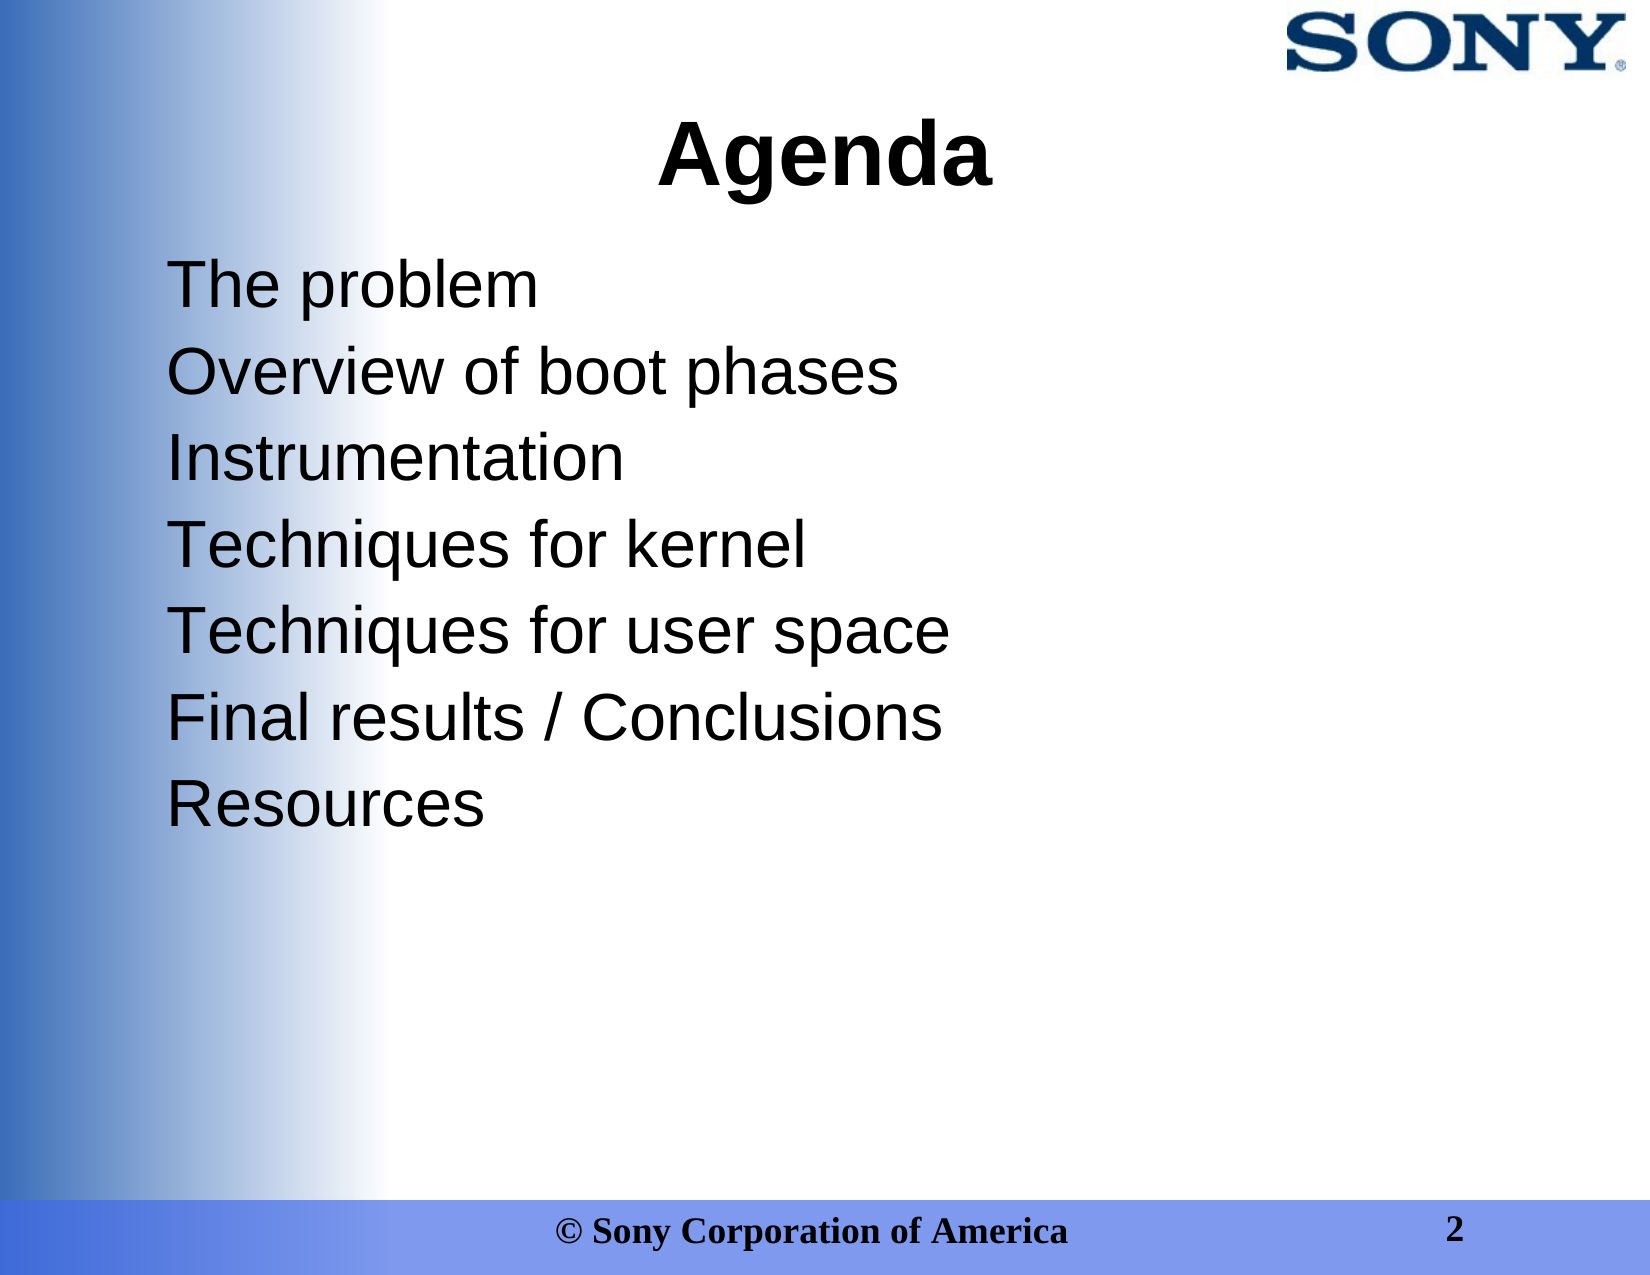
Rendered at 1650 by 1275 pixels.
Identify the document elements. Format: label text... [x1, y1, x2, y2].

picture [1287, 0, 1626, 80]
title Agenda [149, 74, 1500, 250]
list The problem Overview of boot phases Instrumentation Techniques for kernel Techniques for user space Final results / Conclusions Resources [149, 262, 1500, 1188]
